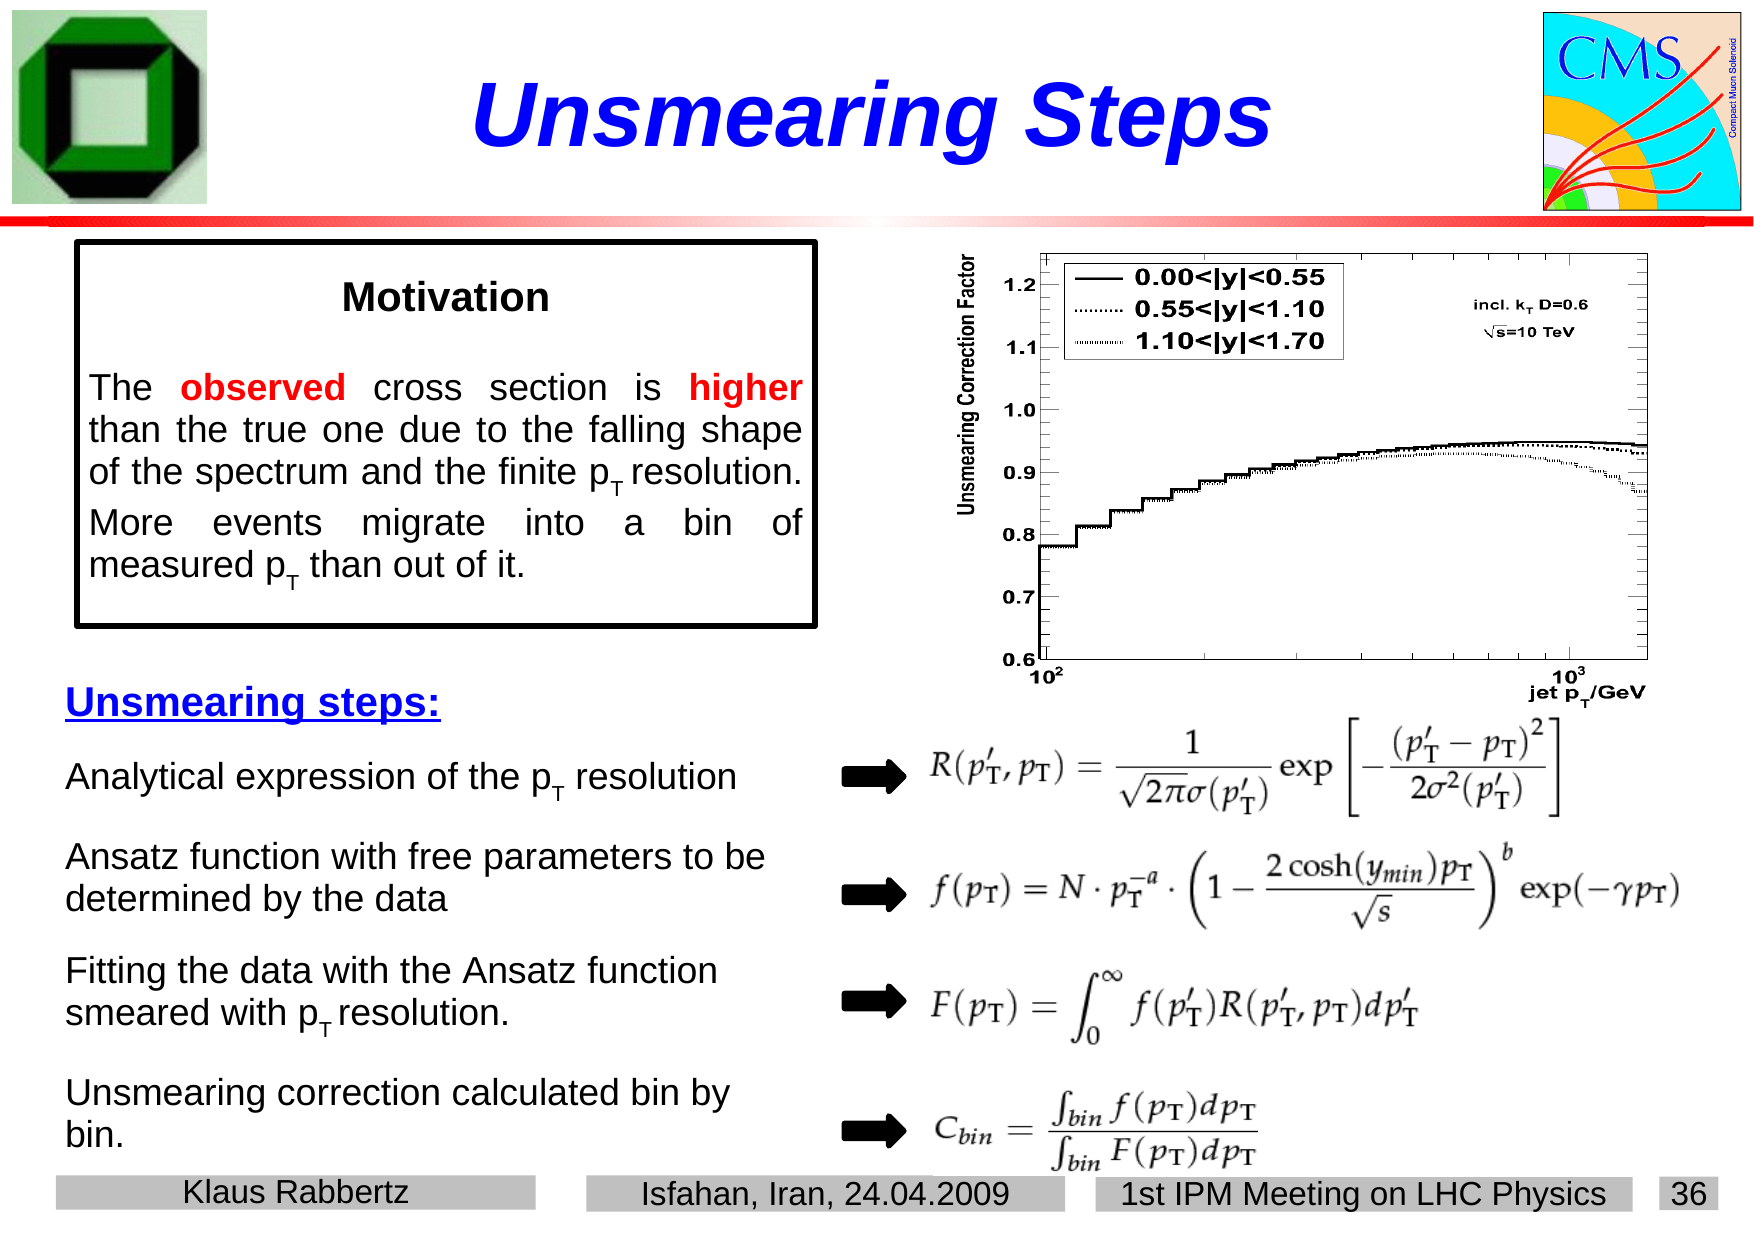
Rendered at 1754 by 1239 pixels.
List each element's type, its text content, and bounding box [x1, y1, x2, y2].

text_box Motivation The observed cross section is higher than the true one due to the falling shape of the spectrum and the finite pT resolution. More events migrate into a bin of measured pT than out of it. [76, 242, 816, 626]
text_box [844, 761, 904, 792]
text_box [844, 879, 904, 910]
picture [927, 234, 1677, 833]
picture [925, 837, 1685, 936]
picture [927, 956, 1430, 1056]
picture [1542, 11, 1742, 211]
picture [933, 1086, 1258, 1176]
text_box [844, 1116, 904, 1146]
text_box [844, 986, 904, 1016]
title Unsmearing Steps [220, 27, 1525, 202]
list Unsmearing steps: Analytical expression of the pT resolution Ansatz function with free parameters to be determined by the data Fitting the data with the Ansatz function smeared with pT resolution. Unsmearing correction calculated bin by bin. [0, 679, 780, 1171]
picture [12, 10, 207, 204]
